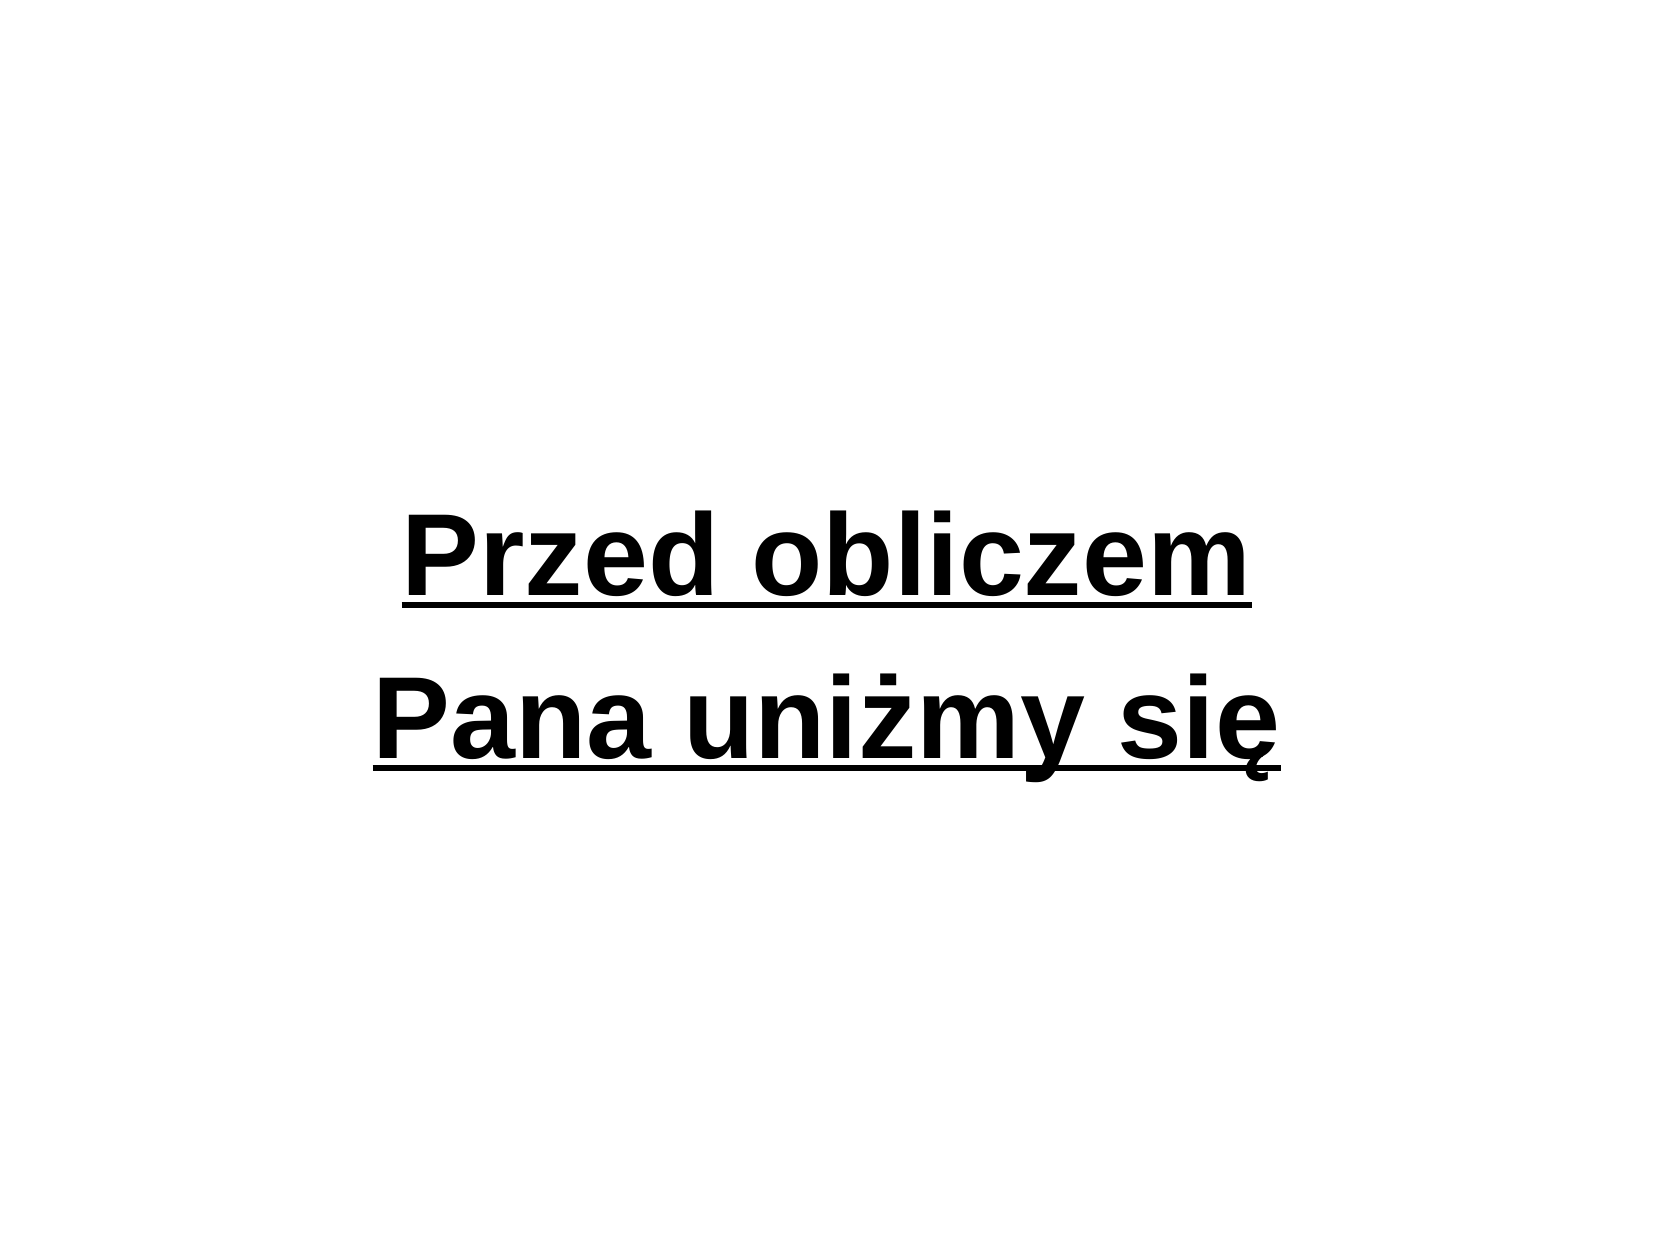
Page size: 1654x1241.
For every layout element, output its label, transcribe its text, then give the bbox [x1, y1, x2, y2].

subtitle Przed obliczem Pana uniżmy się [0, 0, 1654, 1241]
